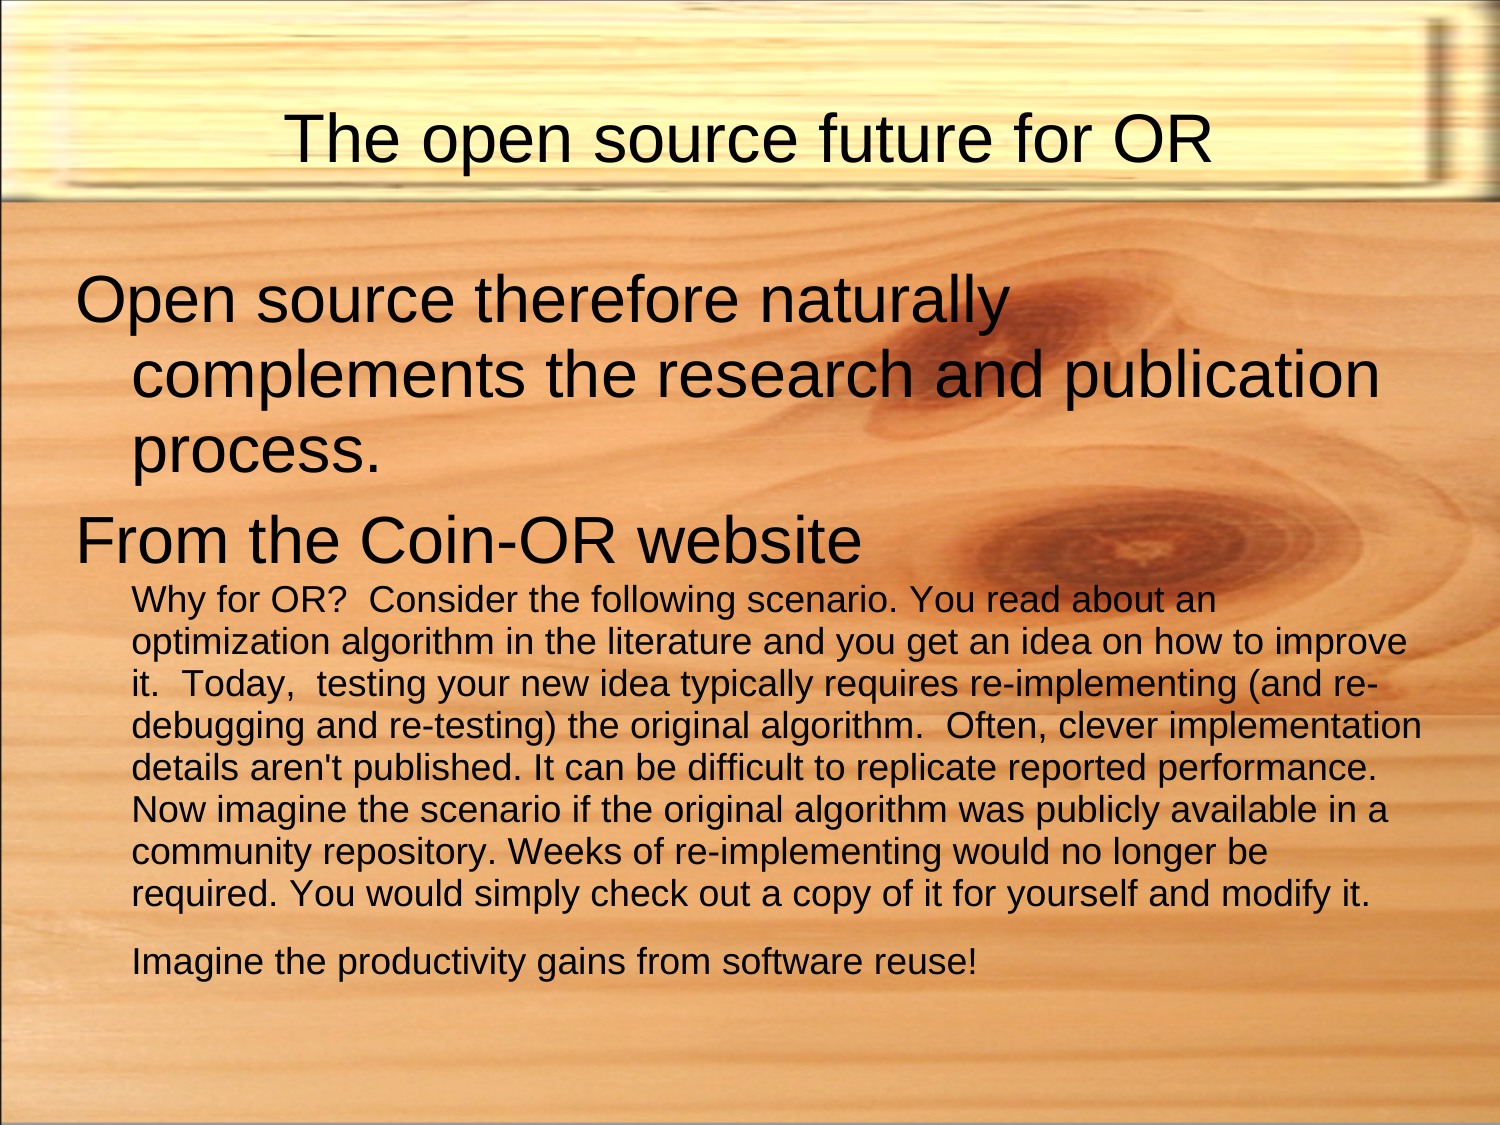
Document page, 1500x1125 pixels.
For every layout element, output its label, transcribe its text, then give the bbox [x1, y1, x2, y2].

list Open source therefore naturally complements the research and publication process. From the Coin-OR website Why for OR? Consider the following scenario. You read about an optimization algorithm in the literature and you get an idea on how to improve it. Today, testing your new idea typically requires re-implementing (and re-debugging and re-testing) the original algorithm. Often, clever implementation details aren't published. It can be difficult to replicate reported performance. Now imagine the scenario if the original algorithm was publicly available in a community repository. Weeks of re-implementing would no longer be required. You would simply check out a copy of it for yourself and modify it. Imagine the productivity gains from software reuse! [75, 262, 1426, 991]
title The open source future for OR [75, 52, 1426, 226]
picture [0, 0, 1500, 1125]
